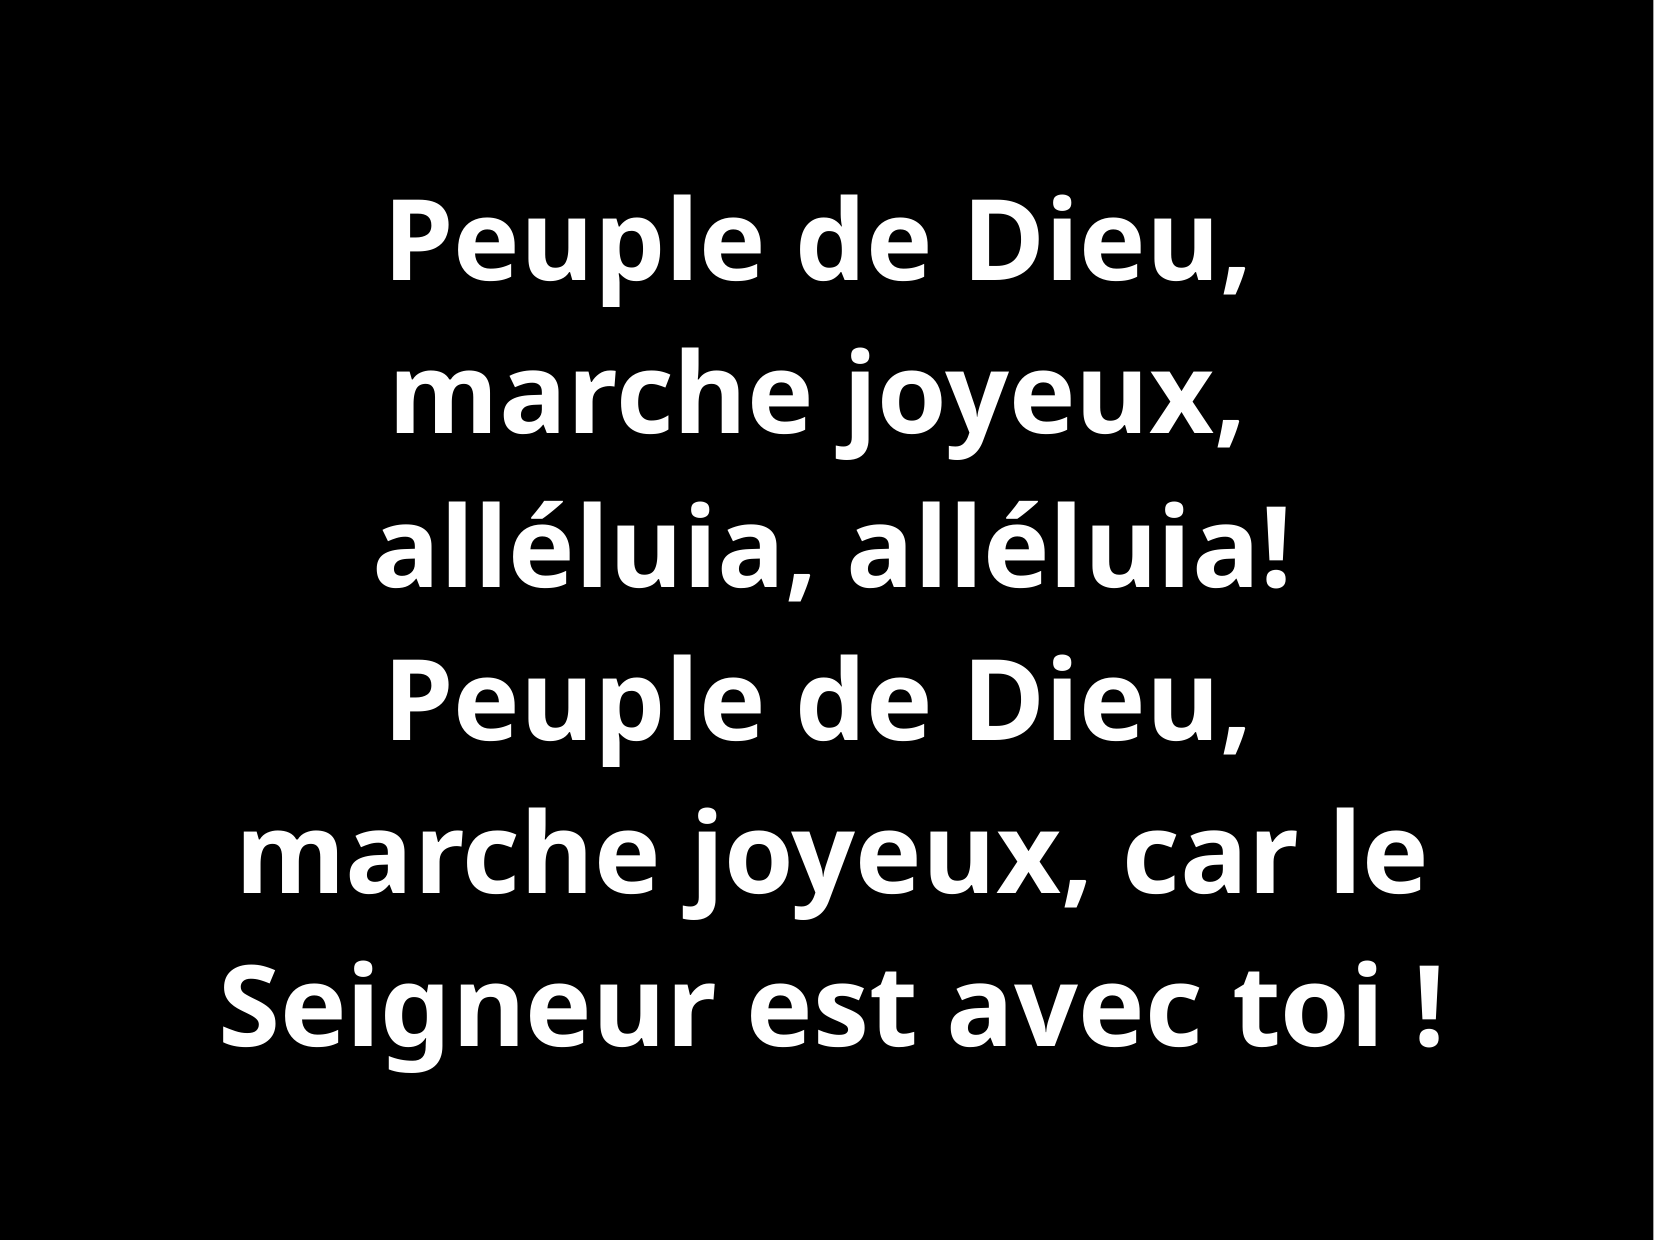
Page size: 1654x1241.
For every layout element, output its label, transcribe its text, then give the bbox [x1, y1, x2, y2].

subtitle Peuple de Dieu, marche joyeux, alléluia, alléluia! Peuple de Dieu, marche joyeux, car le Seigneur est avec toi ! [88, 58, 1577, 1182]
